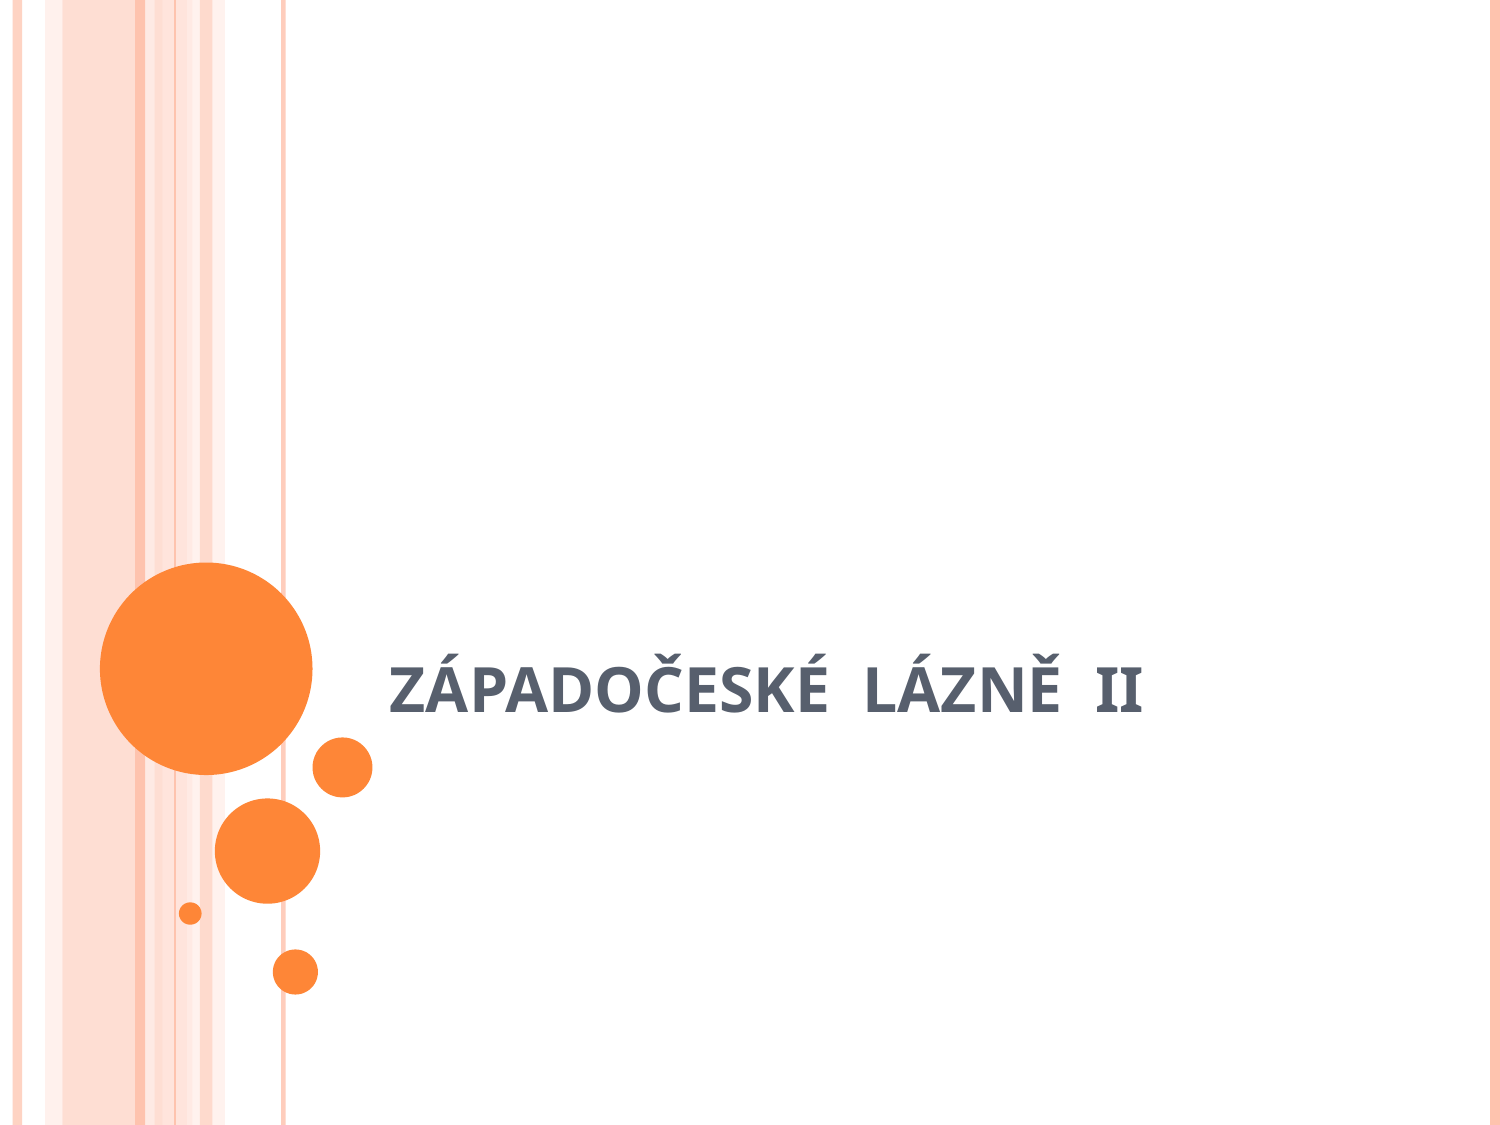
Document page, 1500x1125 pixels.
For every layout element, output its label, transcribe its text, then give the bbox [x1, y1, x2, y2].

title ZÁPADOČESKÉ LÁZNĚ II [374, 512, 1388, 824]
